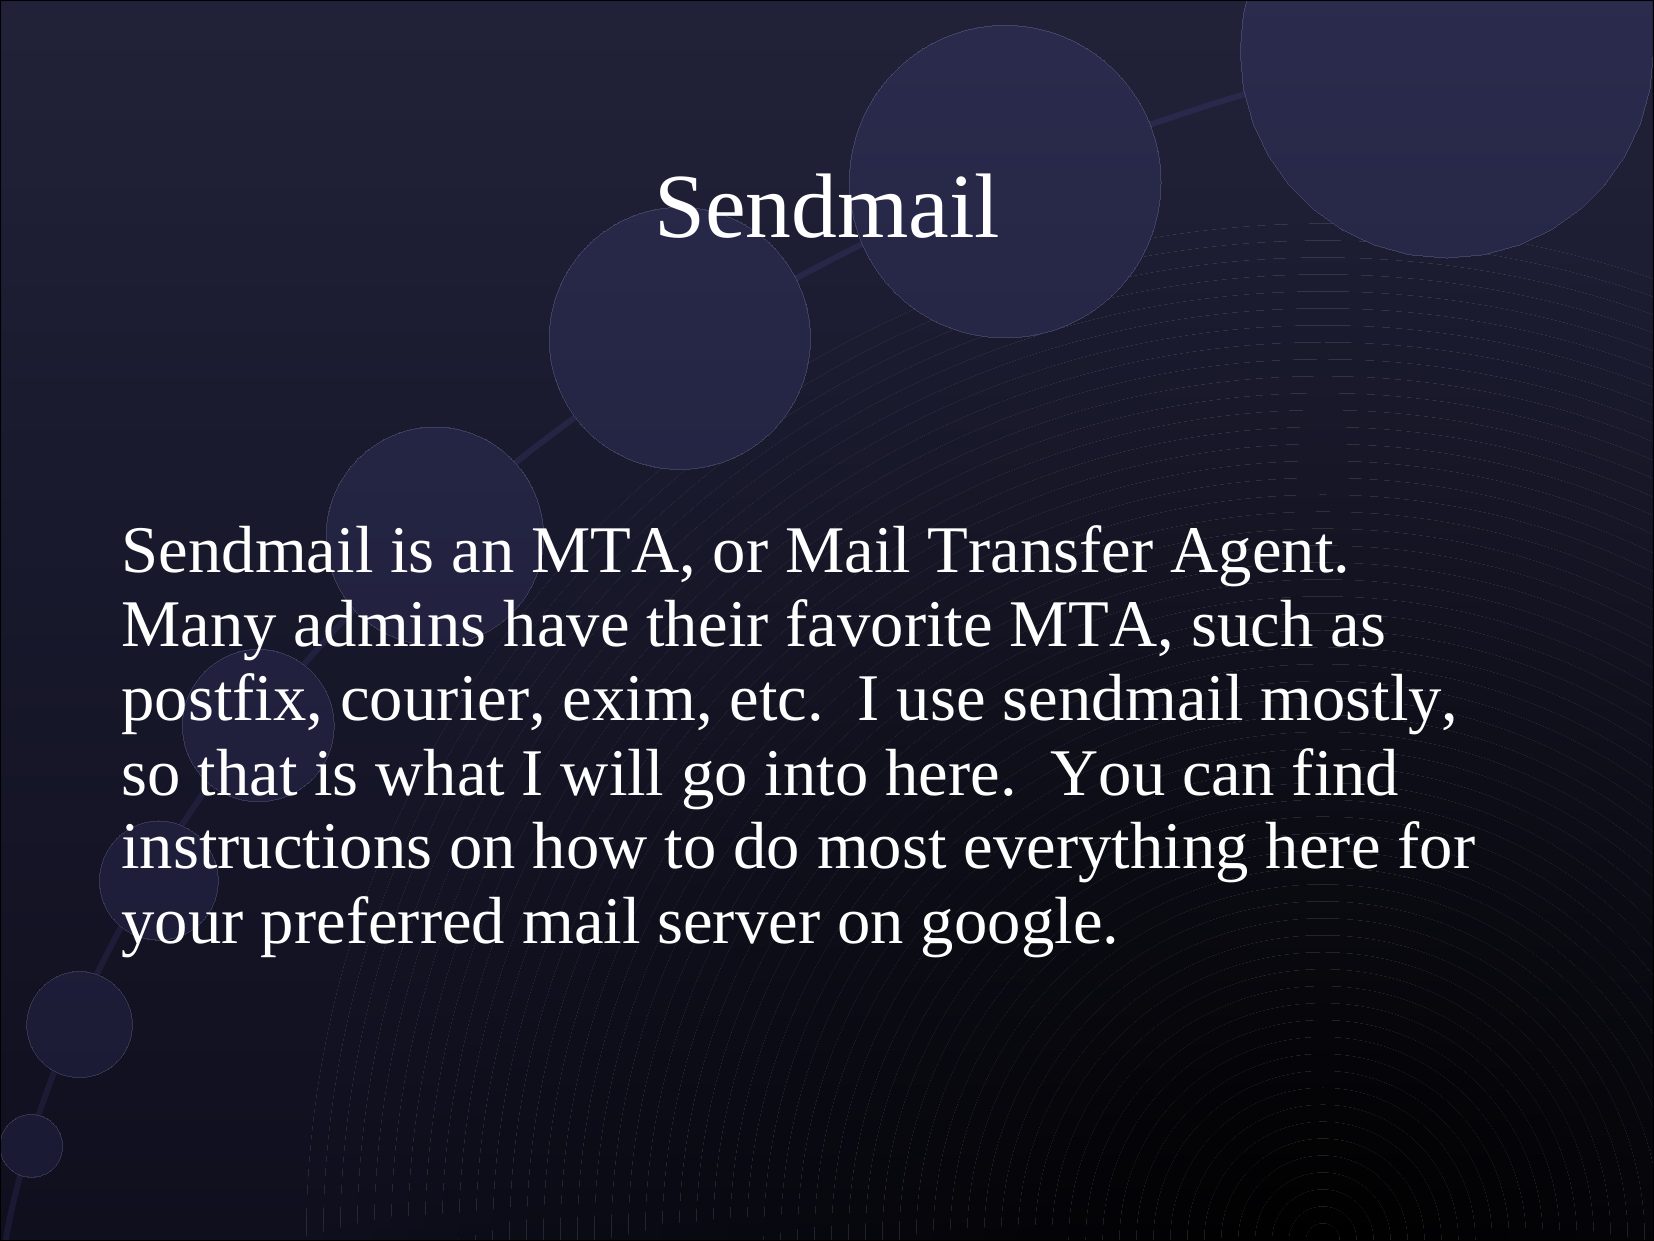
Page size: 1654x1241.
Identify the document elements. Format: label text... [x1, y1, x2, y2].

title Sendmail [121, 102, 1534, 311]
subtitle Sendmail is an MTA, or Mail Transfer Agent. Many admins have their favorite MTA, such as postfix, courier, exim, etc. I use sendmail mostly, so that is what I will go into here. You can find instructions on how to do most everything here for your preferred mail server on google. [121, 344, 1534, 1127]
